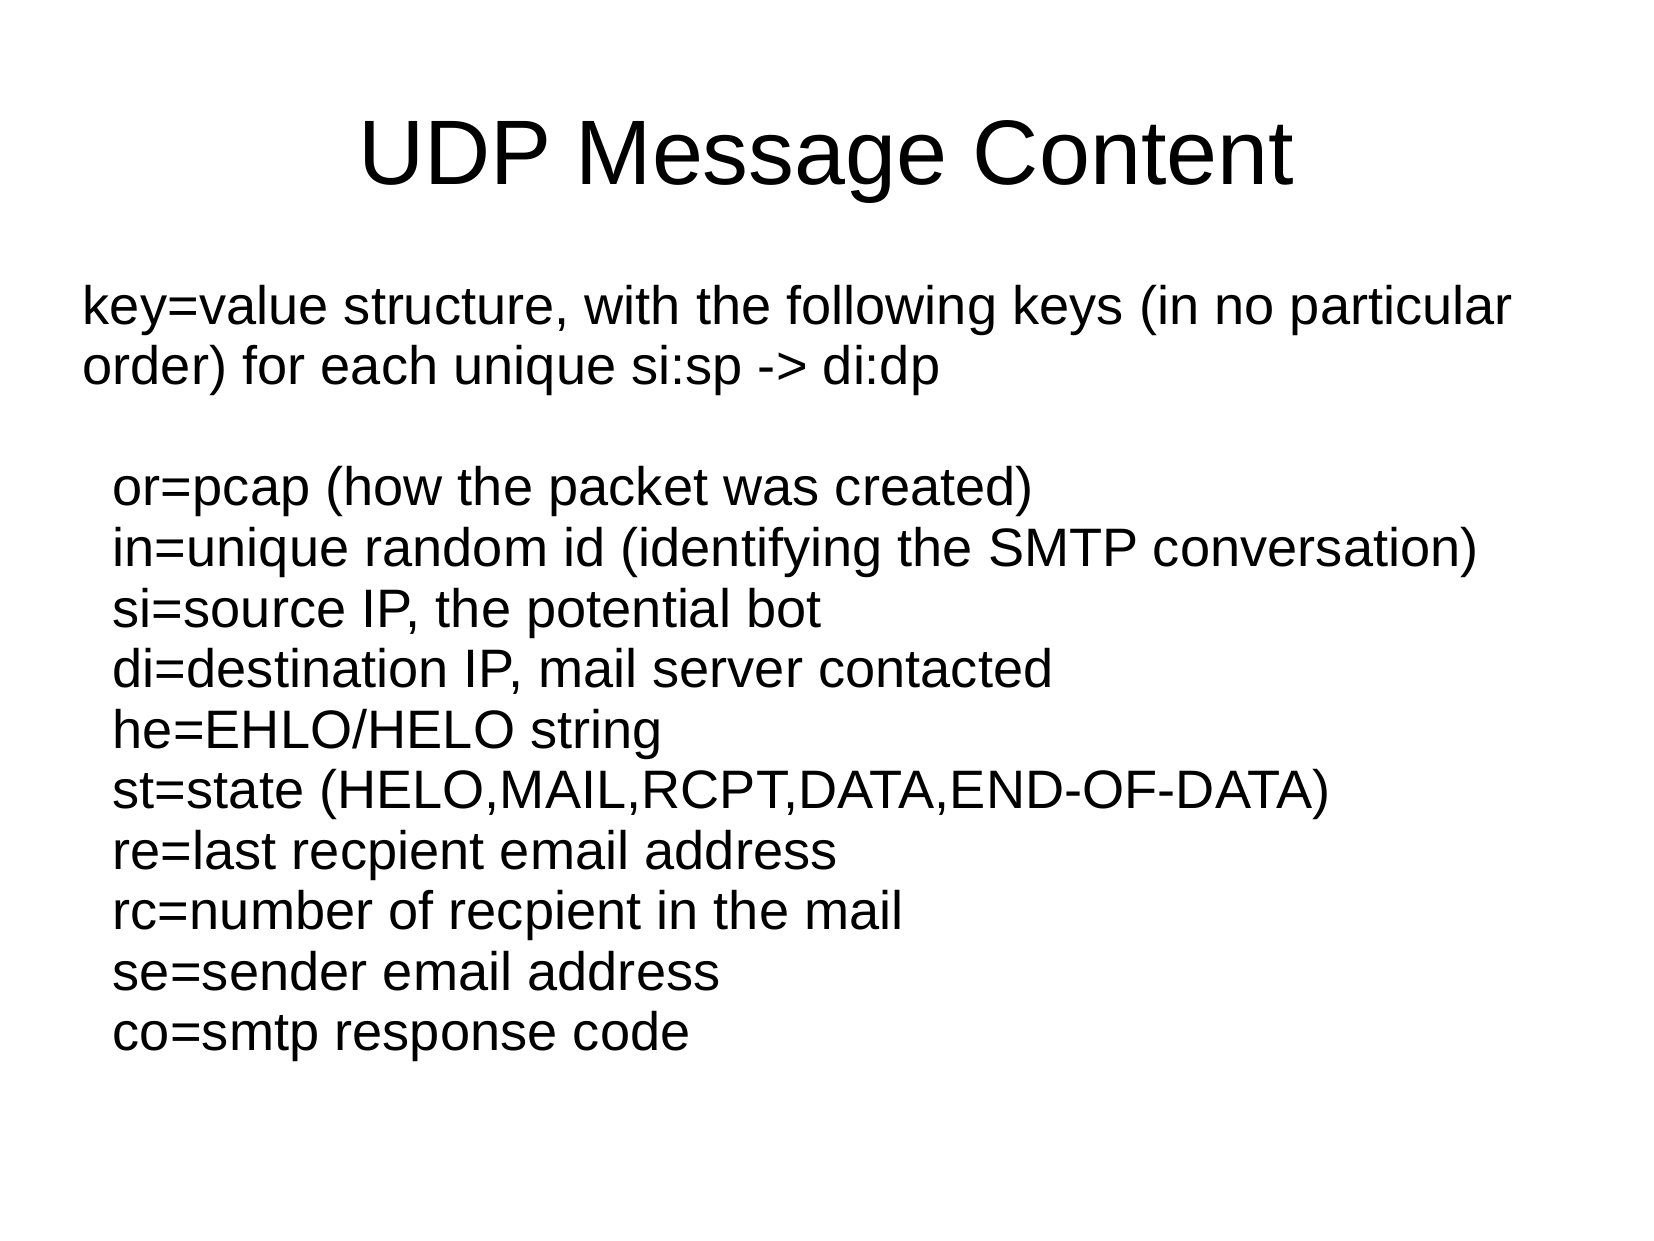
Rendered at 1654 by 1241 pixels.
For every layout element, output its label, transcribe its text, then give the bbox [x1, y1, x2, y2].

title UDP Message Content [82, 56, 1571, 250]
subtitle key=value structure, with the following keys (in no particular order) for each unique si:sp -> di:dp or=pcap (how the packet was created) in=unique random id (identifying the SMTP conversation) si=source IP, the potential bot di=destination IP, mail server contacted he=EHLO/HELO string st=state (HELO,MAIL,RCPT,DATA,END-OF-DATA) re=last recpient email address rc=number of recpient in the mail se=sender email address co=smtp response code [82, 275, 1571, 1123]
